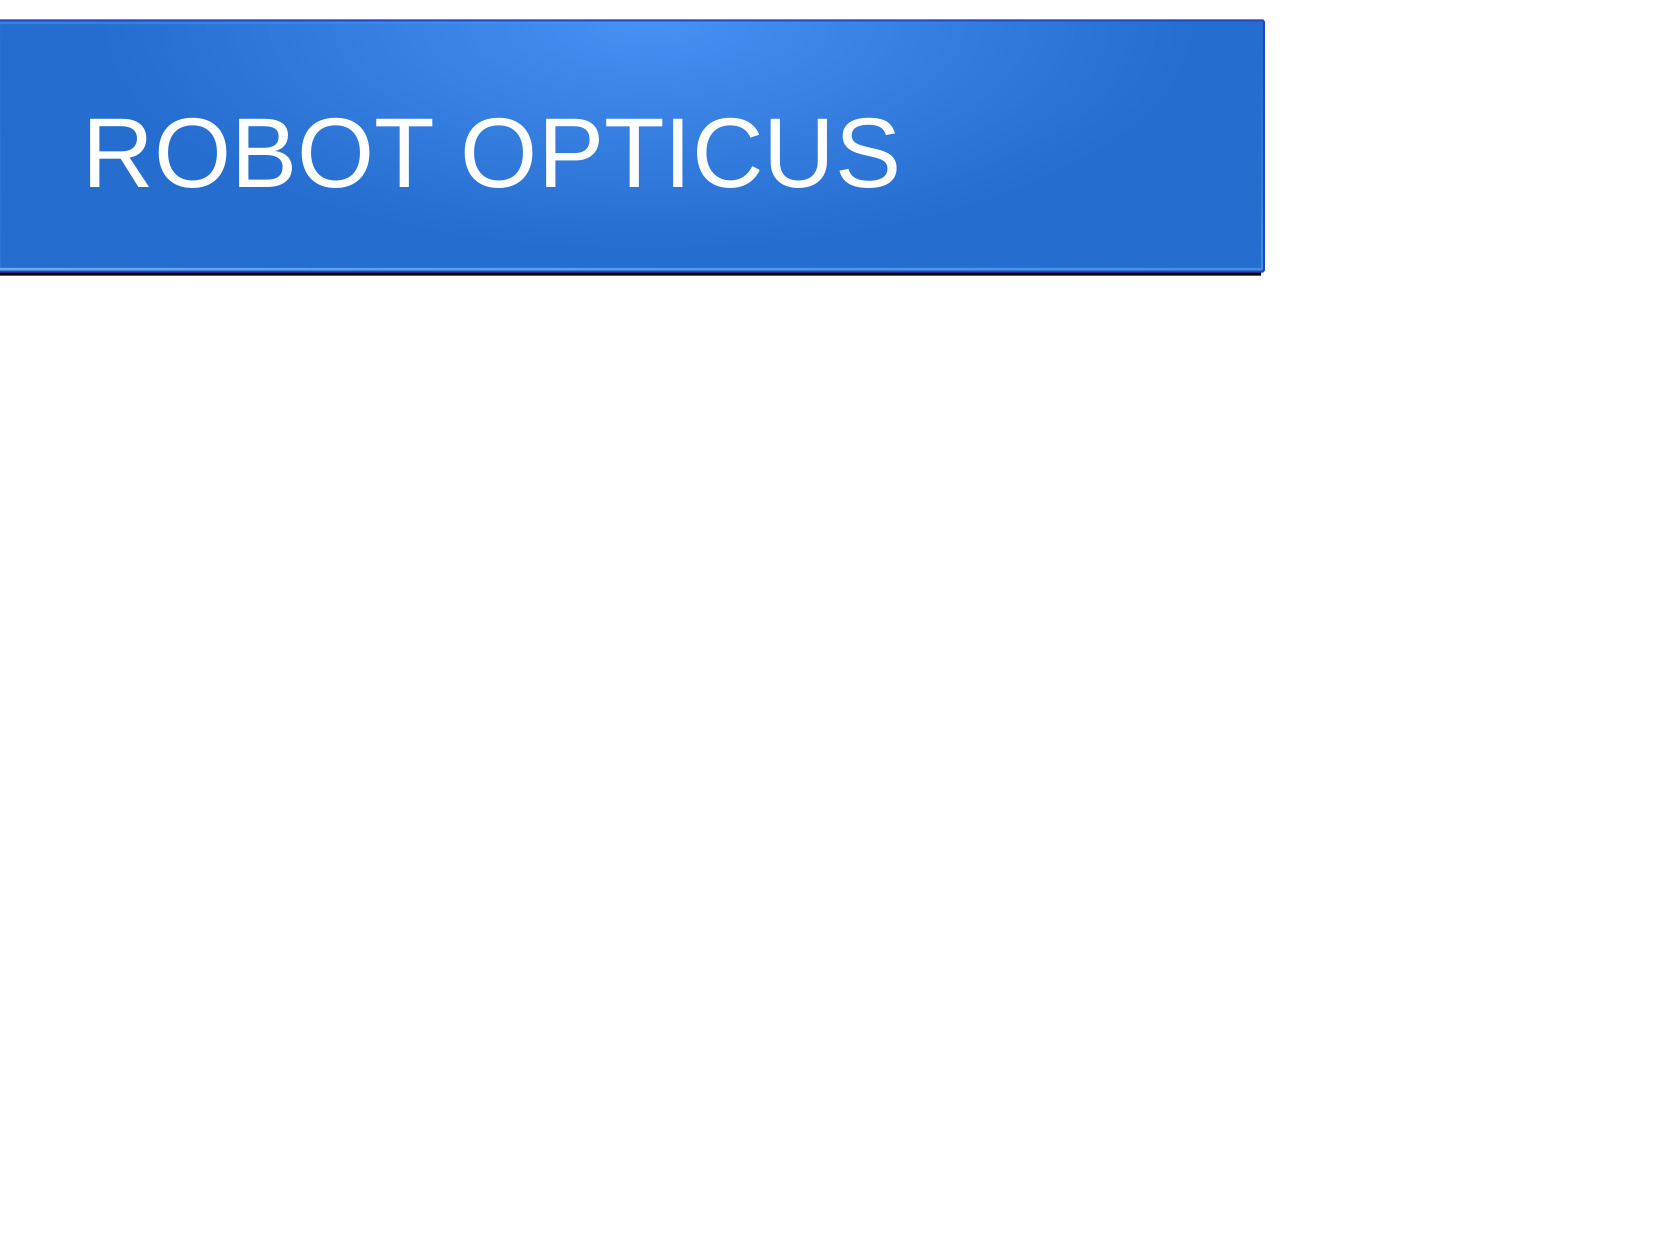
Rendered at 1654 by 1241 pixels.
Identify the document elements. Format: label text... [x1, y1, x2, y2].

title ROBOT OPTICUS [82, 49, 1250, 257]
